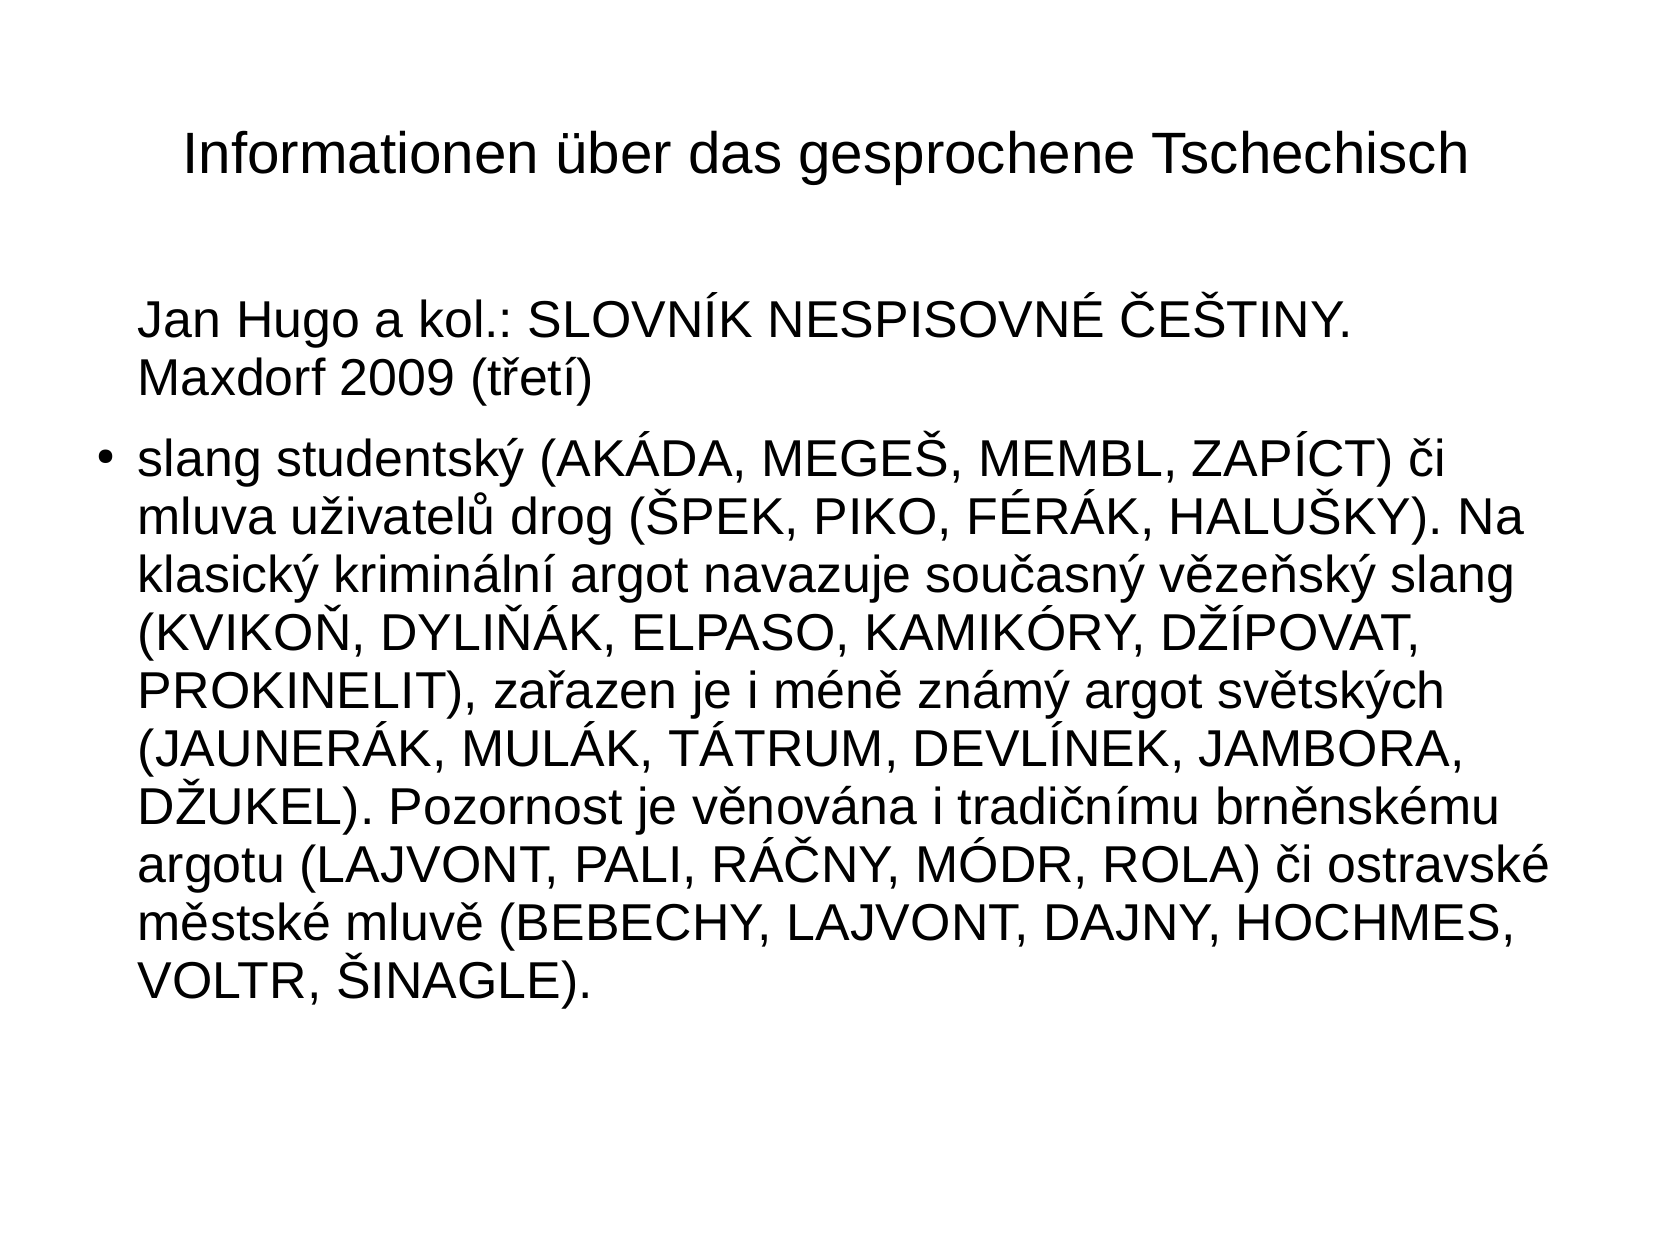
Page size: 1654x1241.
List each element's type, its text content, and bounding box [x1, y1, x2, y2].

list Jan Hugo a kol.: SLOVNÍK NESPISOVNÉ ČEŠTINY. Maxdorf 2009 (třetí) slang studentský (AKÁDA, MEGEŠ, MEMBL, ZAPÍCT) či mluva uživatelů drog (ŠPEK, PIKO, FÉRÁK, HALUŠKY). Na klasický kriminální argot navazuje současný vězeňský slang (KVIKOŇ, DYLIŇÁK, ELPASO, KAMIKÓRY, DŽÍPOVAT, PROKINELIT), zařazen je i méně známý argot světských (JAUNERÁK, MULÁK, TÁTRUM, DEVLÍNEK, JAMBORA, DŽUKEL). Pozornost je věnována i tradičnímu brněnskému argotu (LAJVONT, PALI, RÁČNY, MÓDR, ROLA) či ostravské městské mluvě (BEBECHY, LAJVONT, DAJNY, HOCHMES, VOLTR, ŠINAGLE). [82, 290, 1571, 1010]
title Informationen über das gesprochene Tschechisch [82, 49, 1571, 257]
